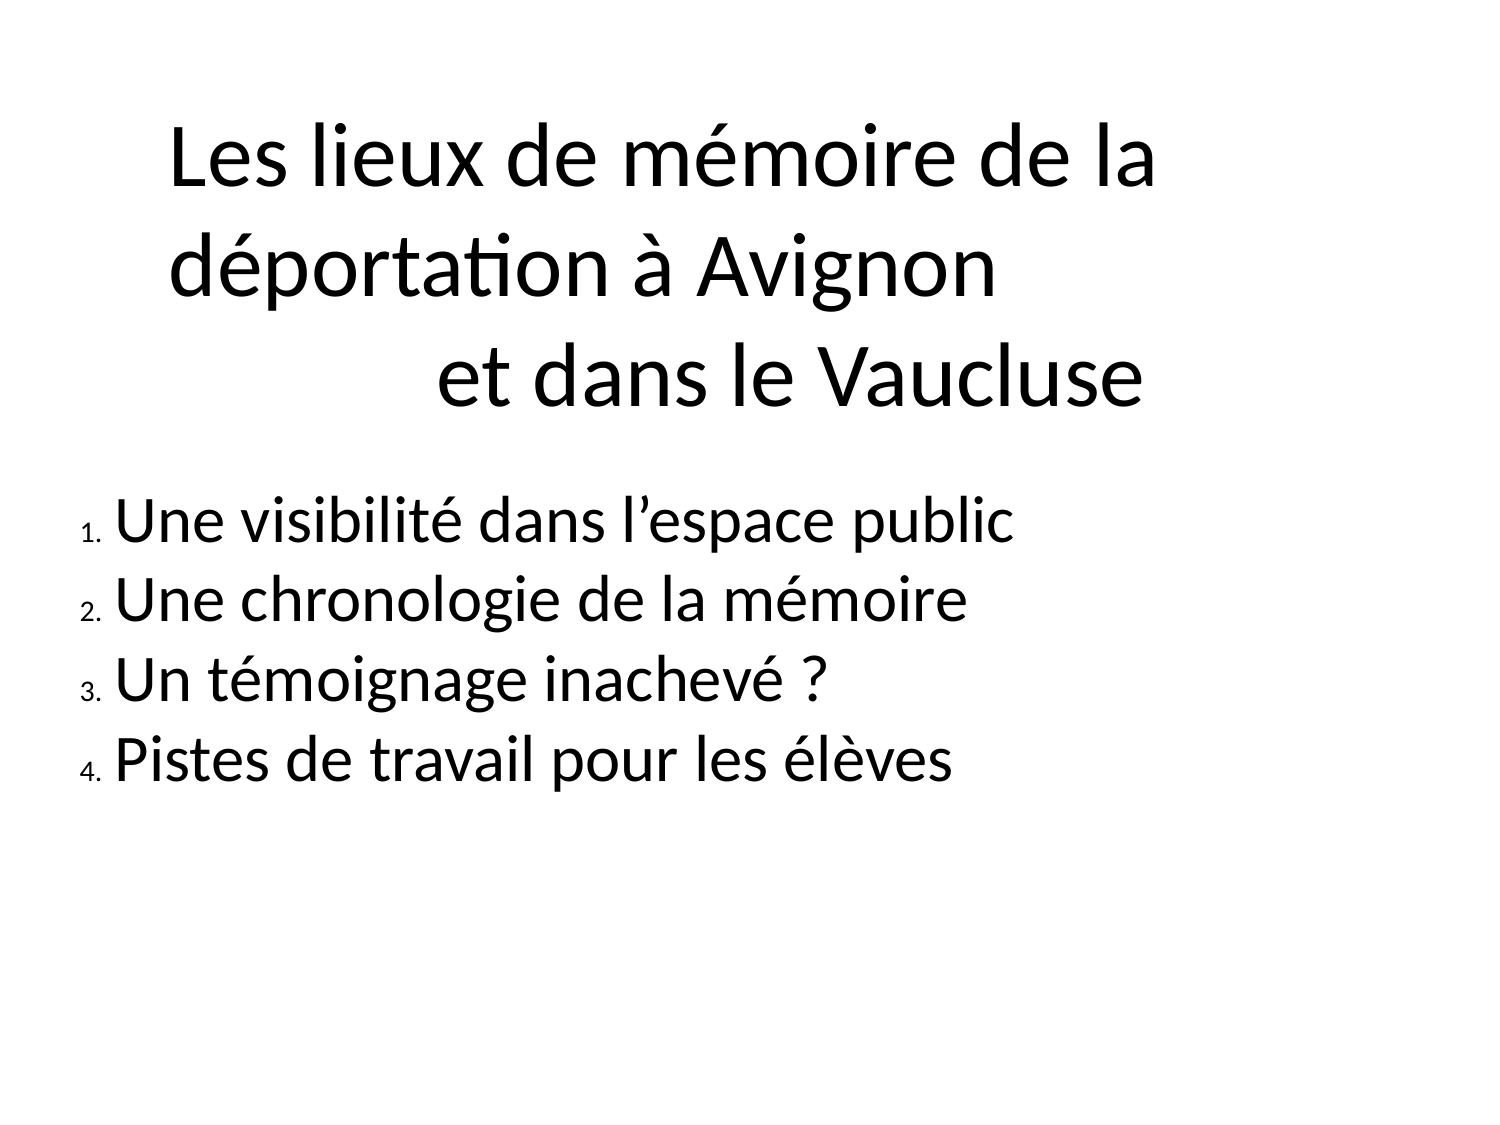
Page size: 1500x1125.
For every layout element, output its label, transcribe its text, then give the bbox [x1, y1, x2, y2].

text_box Une visibilité dans l’espace public Une chronologie de la mémoire Un témoignage inachevé ? Pistes de travail pour les élèves [64, 467, 1447, 1012]
text_box Les lieux de mémoire de la déportation à Avignon et dans le Vaucluse [154, 82, 1430, 437]
